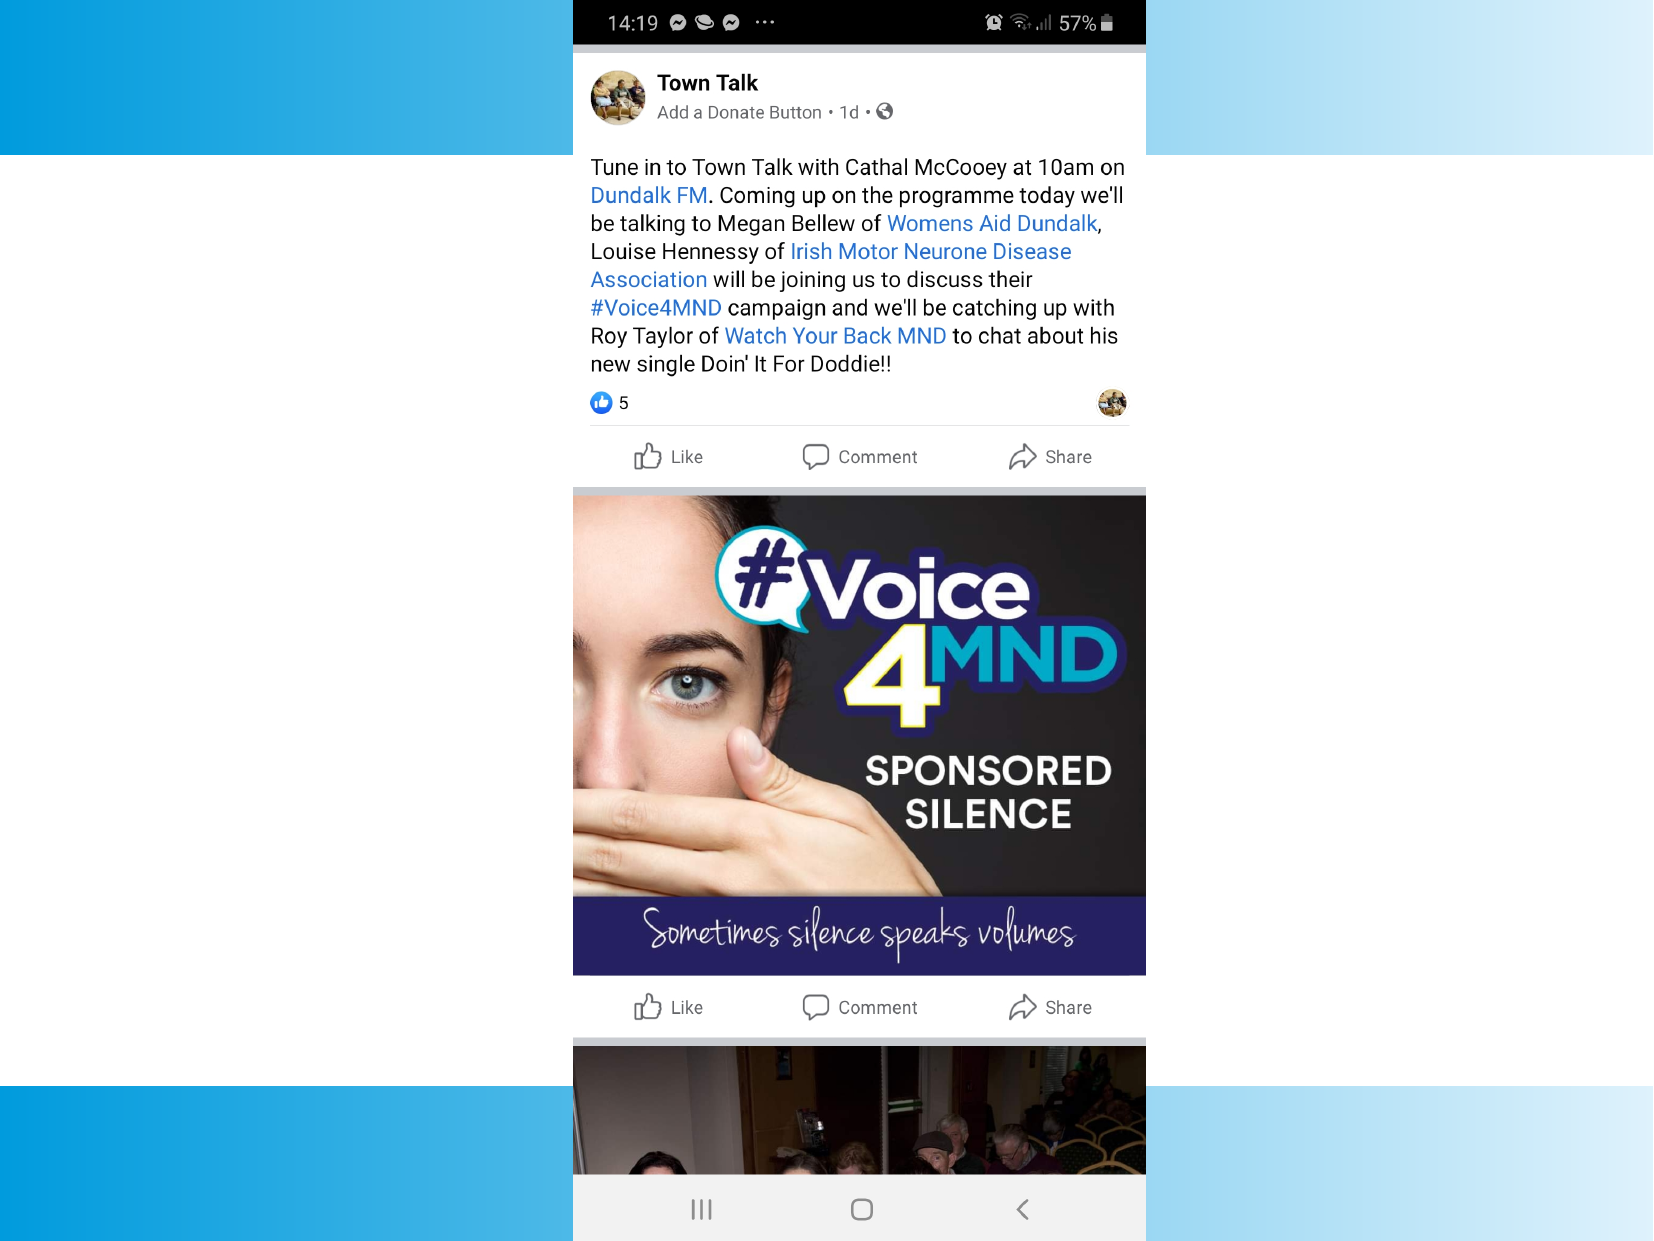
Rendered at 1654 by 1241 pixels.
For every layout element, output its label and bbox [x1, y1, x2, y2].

picture [573, 0, 1146, 1241]
